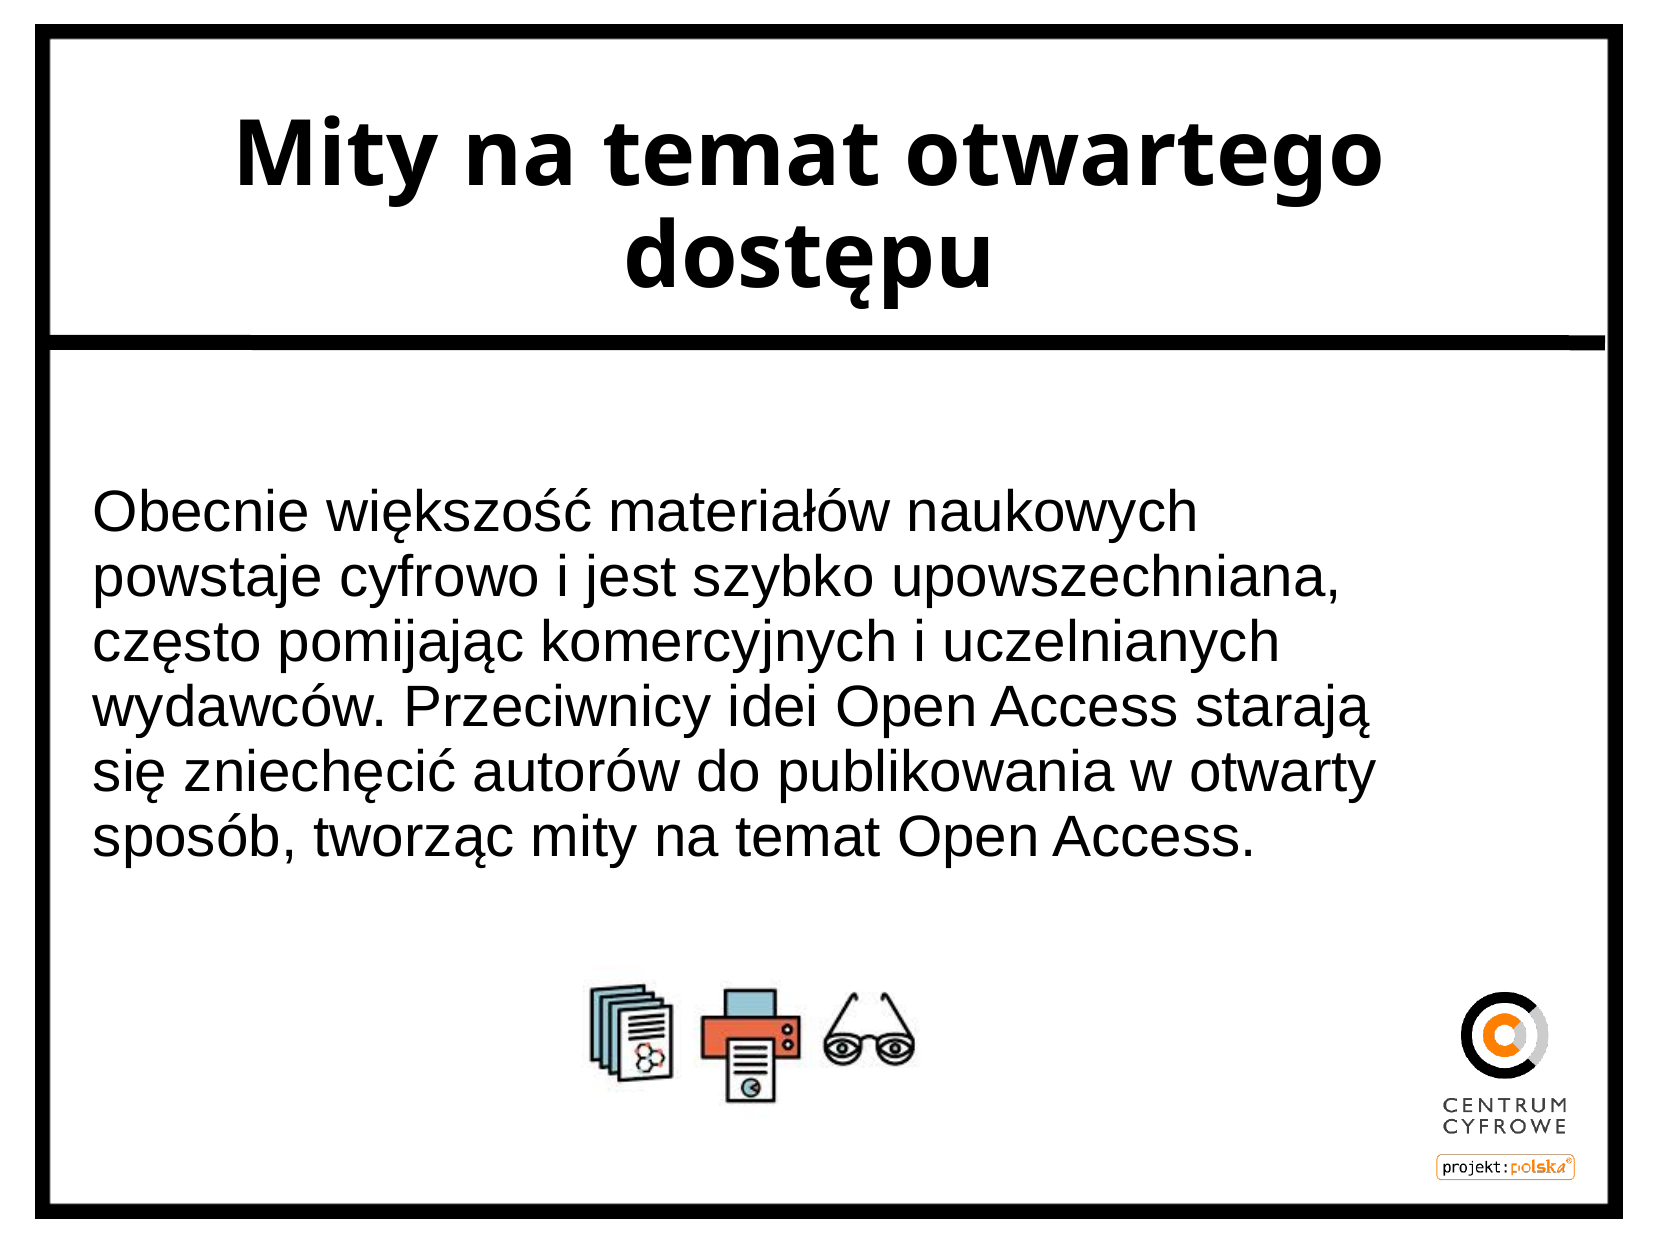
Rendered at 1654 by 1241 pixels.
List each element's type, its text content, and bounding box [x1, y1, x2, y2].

text_box Mity na temat otwartego dostępu [73, 90, 1546, 301]
text_box Obecnie większość materiałów naukowych powstaje cyfrowo i jest szybko upowszechniana, często pomijając komercyjnych i uczelnianych wydawców. Przeciwnicy idei Open Access starają się zniechęcić autorów do publikowania w otwarty sposób, tworząc mity na temat Open Access. [78, 366, 1429, 1109]
picture [35, 24, 1623, 1219]
